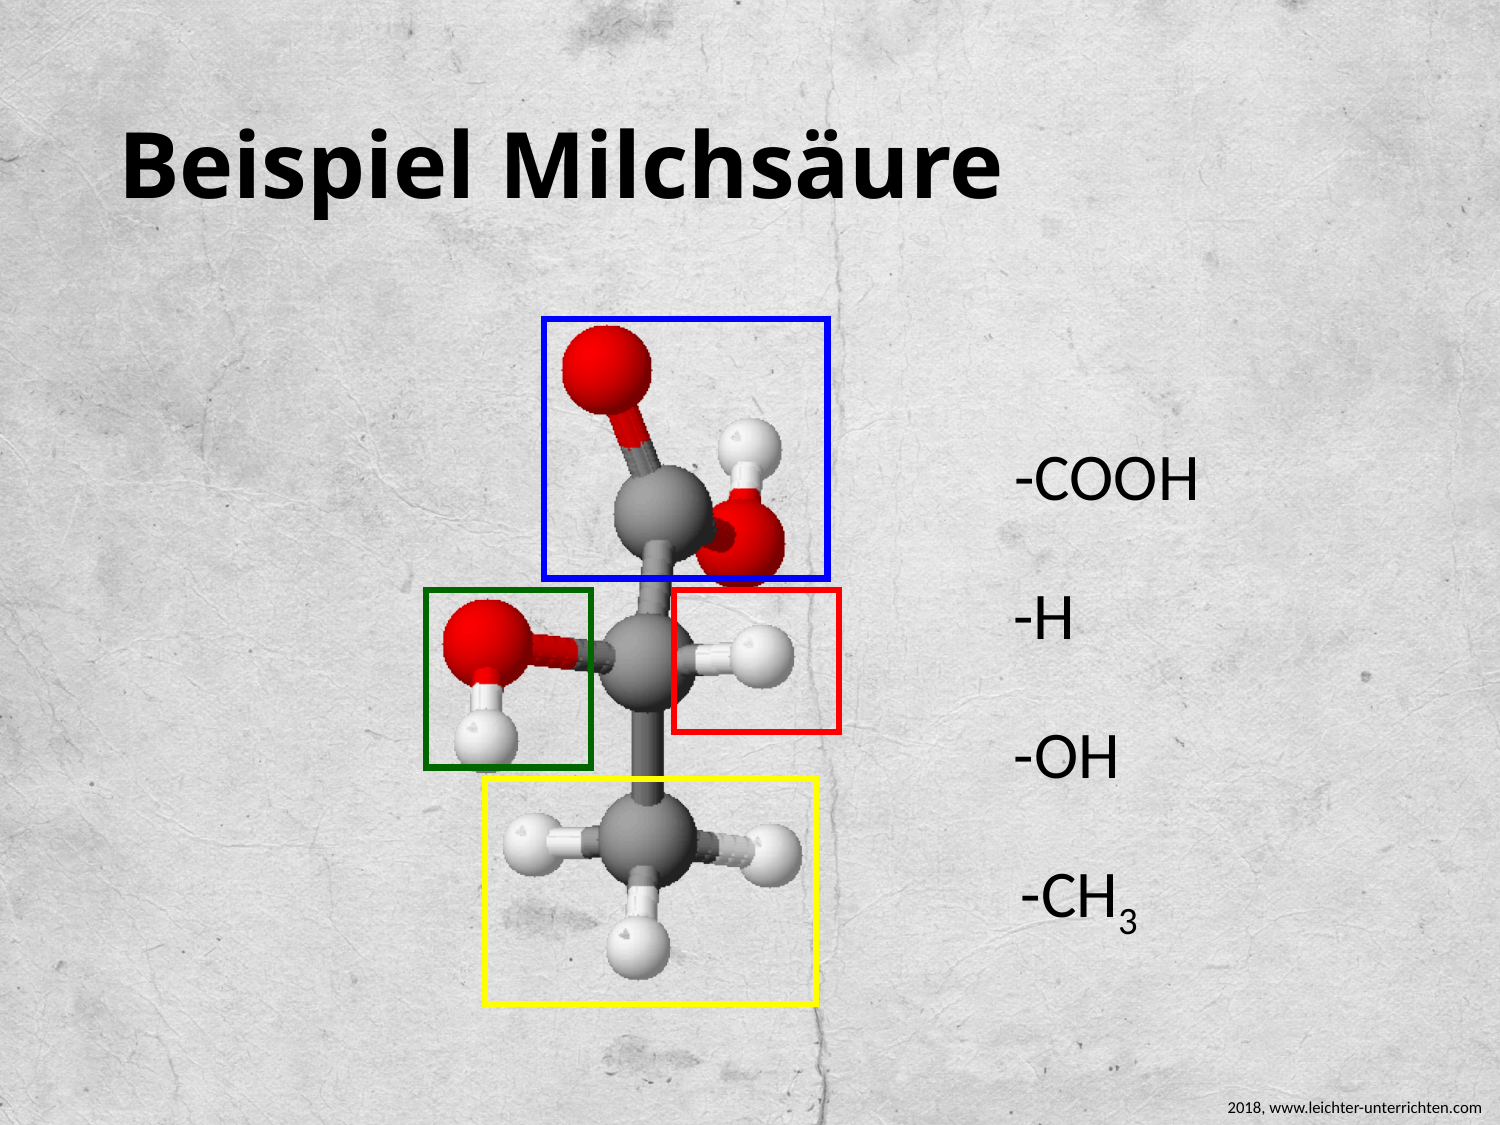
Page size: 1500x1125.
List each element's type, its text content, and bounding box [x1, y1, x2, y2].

text_box -OH [998, 704, 1135, 800]
text_box -COOH [999, 426, 1215, 521]
picture [0, 0, 1500, 1125]
text_box -CH3 [1005, 843, 1153, 950]
text_box -H [998, 565, 1091, 661]
title Beispiel Milchsäure [103, 59, 1397, 278]
